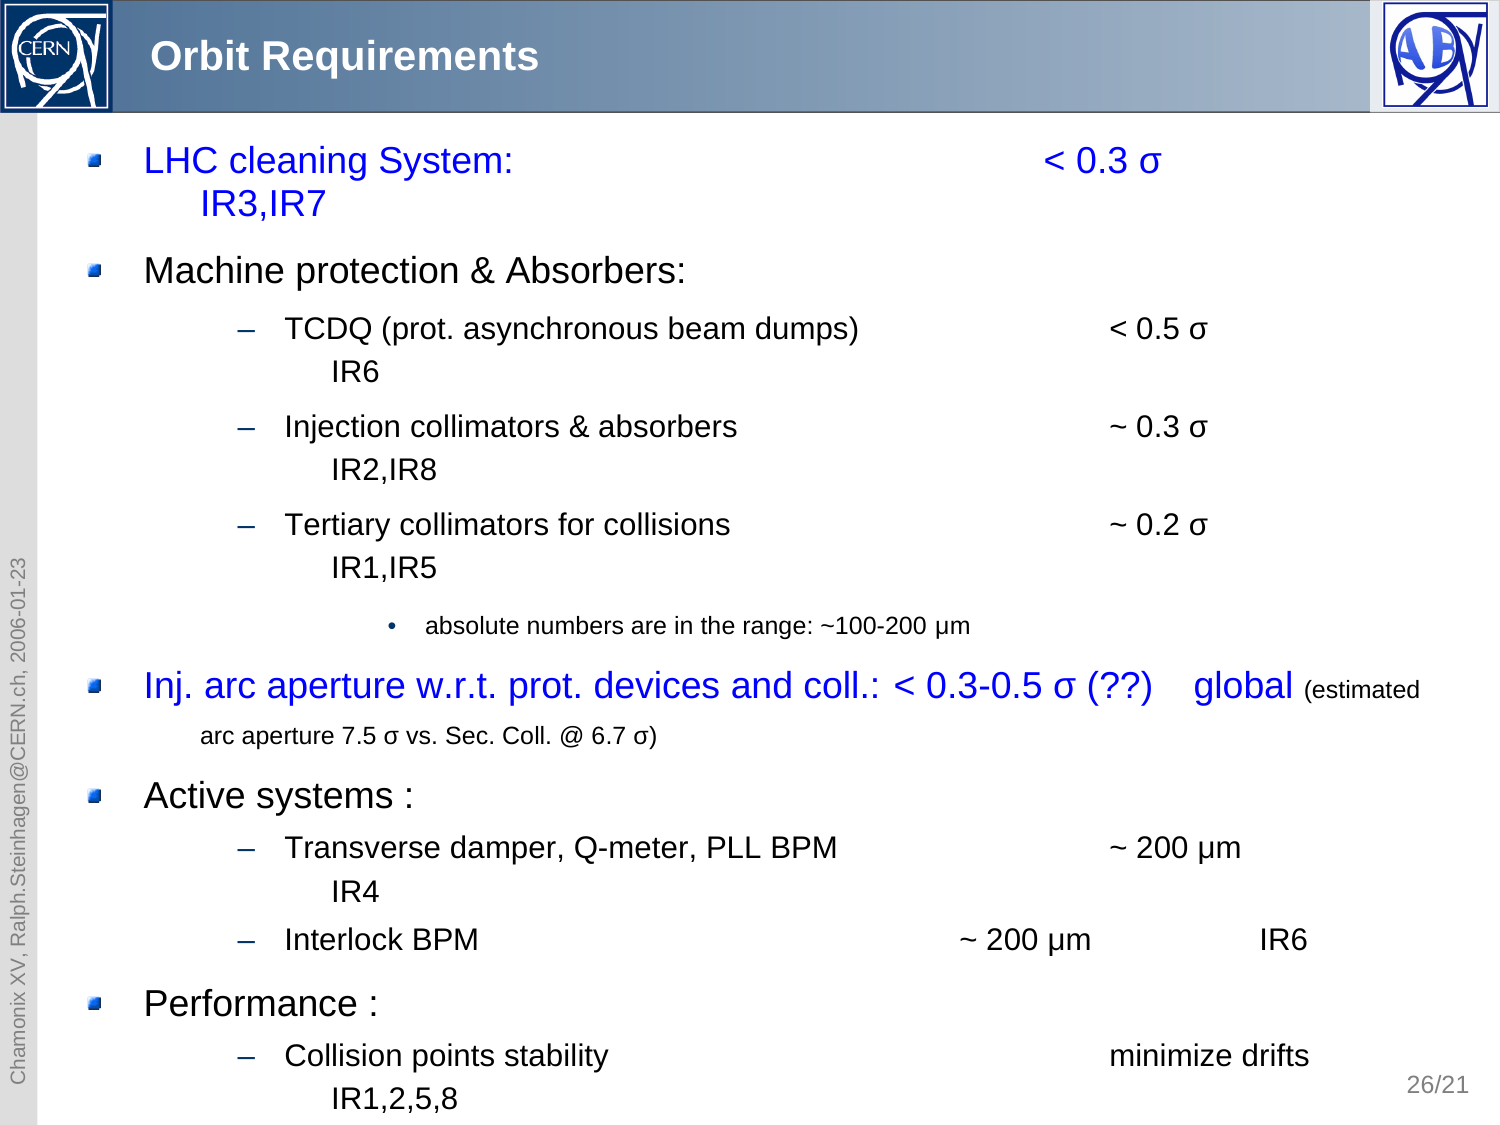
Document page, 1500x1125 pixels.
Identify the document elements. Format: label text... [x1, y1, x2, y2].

list LHC cleaning System: < 0.3 σ IR3,IR7 Machine protection & Absorbers: TCDQ (prot. asynchronous beam dumps) < 0.5 σ IR6 Injection collimators & absorbers ~ 0.3 σ IR2,IR8 Tertiary collimators for collisions ~ 0.2 σ IR1,IR5 absolute numbers are in the range: ~100-200 μm Inj. arc aperture w.r.t. prot. devices and coll.: < 0.3-0.5 σ (??) global (estimated arc aperture 7.5 σ vs. Sec. Coll. @ 6.7 σ) Active systems : Transverse damper, Q-meter, PLL BPM ~ 200 μm IR4 Interlock BPM ~ 200 μm IR6 Performance : Collision points stability minimize drifts IR1,2,5,8 TOTEM/ATLAS Roman Pots ~ 10 μm IR1,IR5 Reduce perturbations from feed-downs ~ 0.5 σ global Maintain beam on clean surface (e-cloud) ~ 1 σ ?? global ... requirements are similar → distinction between local/global less obvious! [87, 137, 1438, 1071]
picture [1382, 1, 1489, 108]
title Orbit Requirements [150, 0, 1201, 113]
picture [0, 0, 113, 113]
